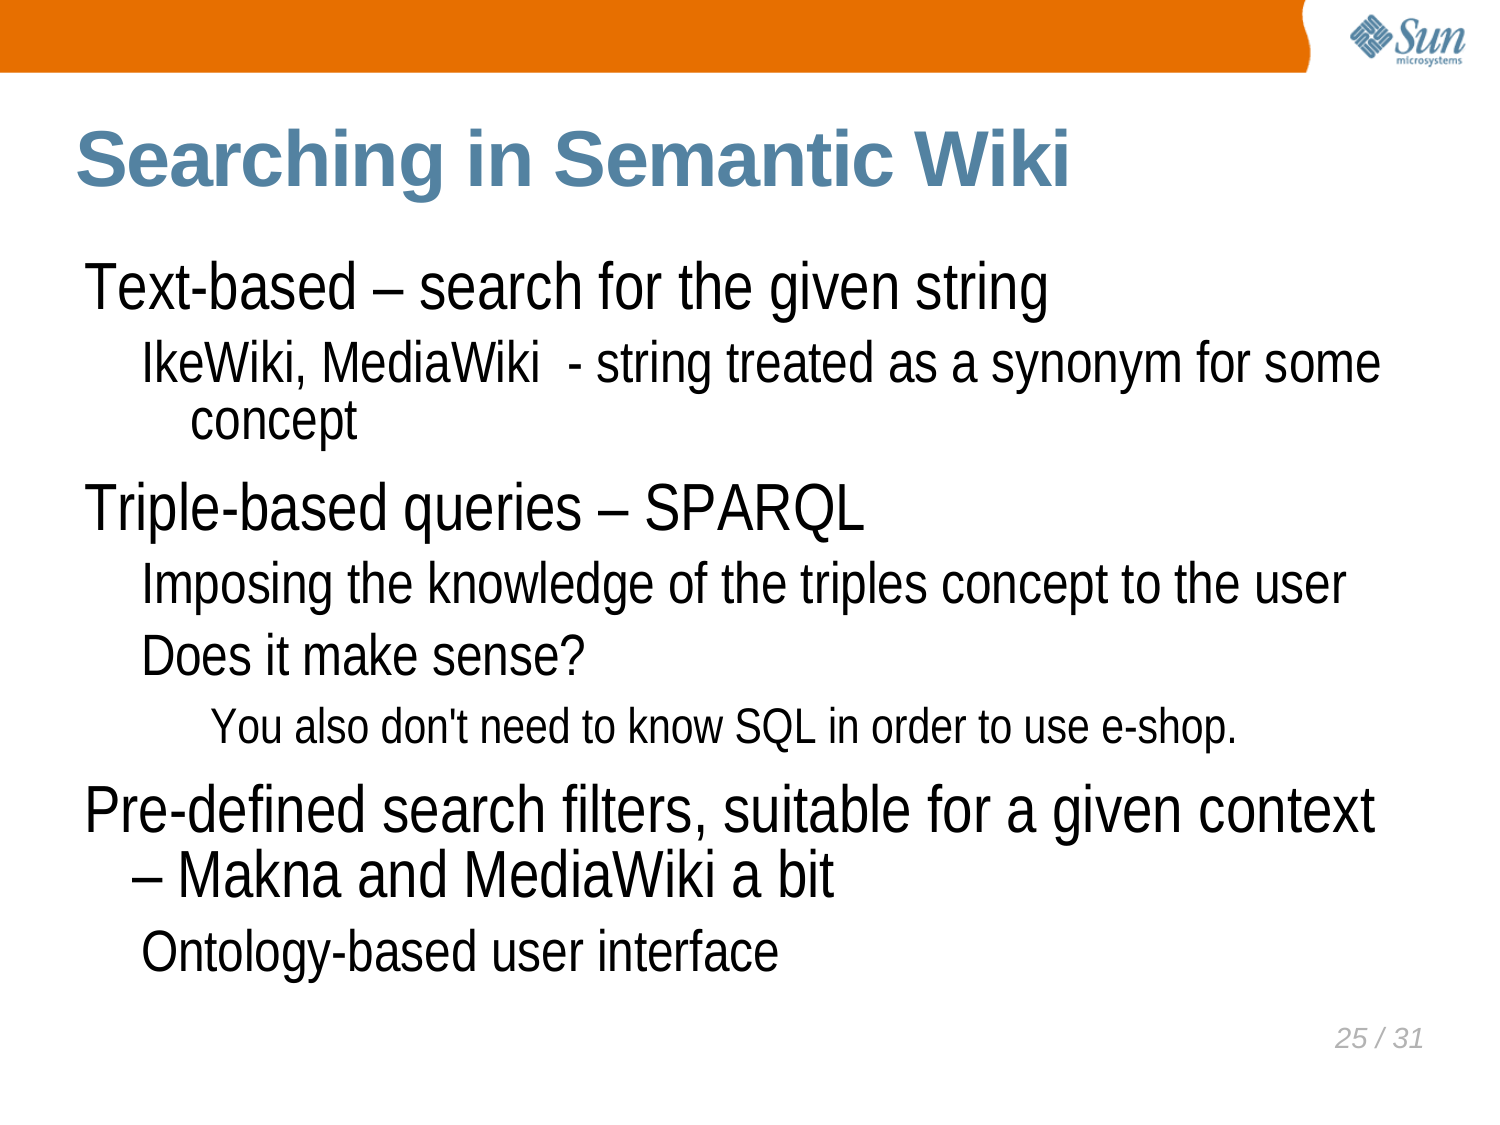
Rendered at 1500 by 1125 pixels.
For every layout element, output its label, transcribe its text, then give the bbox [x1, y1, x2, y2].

list Text-based – search for the given string IkeWiki, MediaWiki - string treated as a synonym for some concept Triple-based queries – SPARQL Imposing the knowledge of the triples concept to the user Does it make sense? You also don't need to know SQL in order to use e-shop. Pre-defined search filters, suitable for a given context – Makna and MediaWiki a bit Ontology-based user interface [64, 257, 1402, 1029]
picture [0, 0, 1500, 75]
title Searching in Semantic Wiki [75, 122, 1438, 228]
